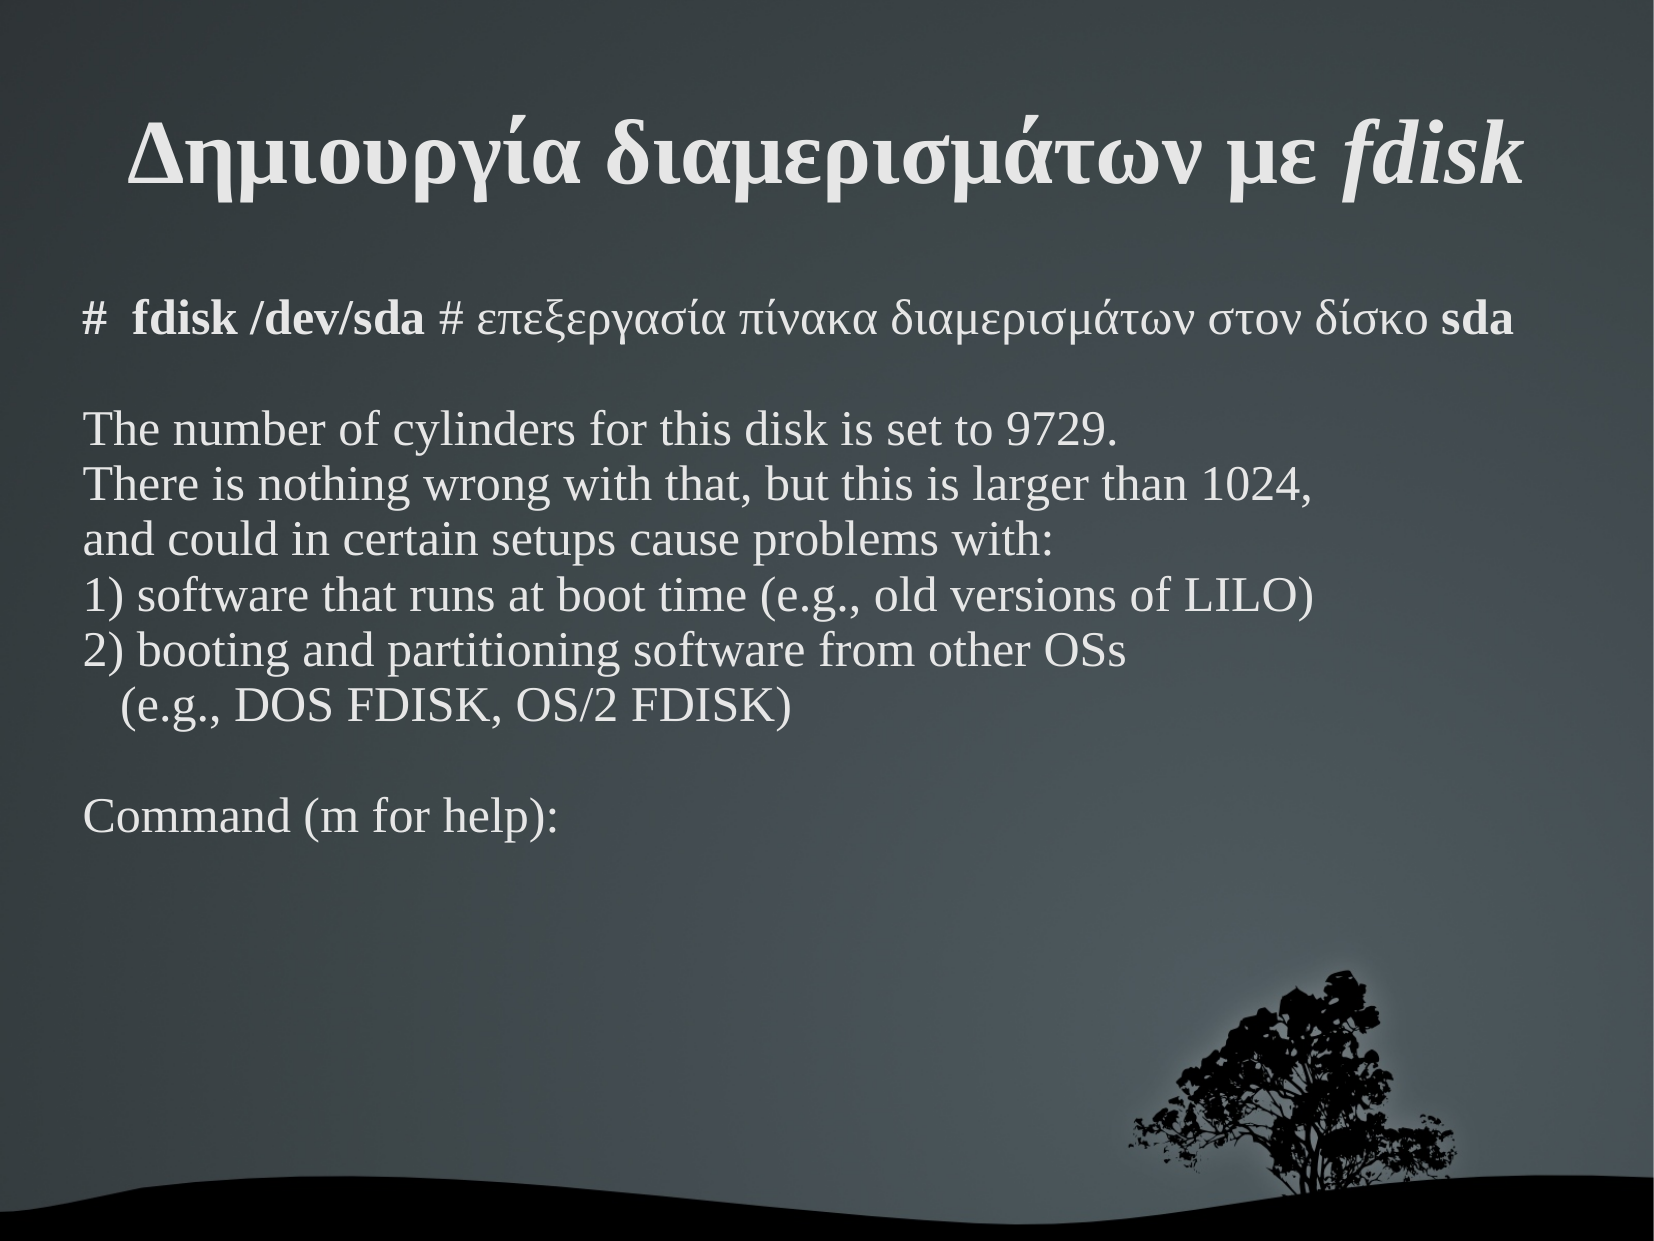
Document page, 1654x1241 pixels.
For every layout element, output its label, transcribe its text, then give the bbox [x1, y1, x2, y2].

list # fdisk /dev/sda # επεξεργασία πίνακα διαμερισμάτων στον δίσκο sda The number of cylinders for this disk is set to 9729. There is nothing wrong with that, but this is larger than 1024, and could in certain setups cause problems with: 1) software that runs at boot time (e.g., old versions of LILO) 2) booting and partitioning software from other OSs (e.g., DOS FDISK, OS/2 FDISK) Command (m for help): [82, 290, 1571, 1109]
picture [0, 0, 1654, 1241]
title Δημιουργία διαμερισμάτων με fdisk [82, 49, 1571, 257]
